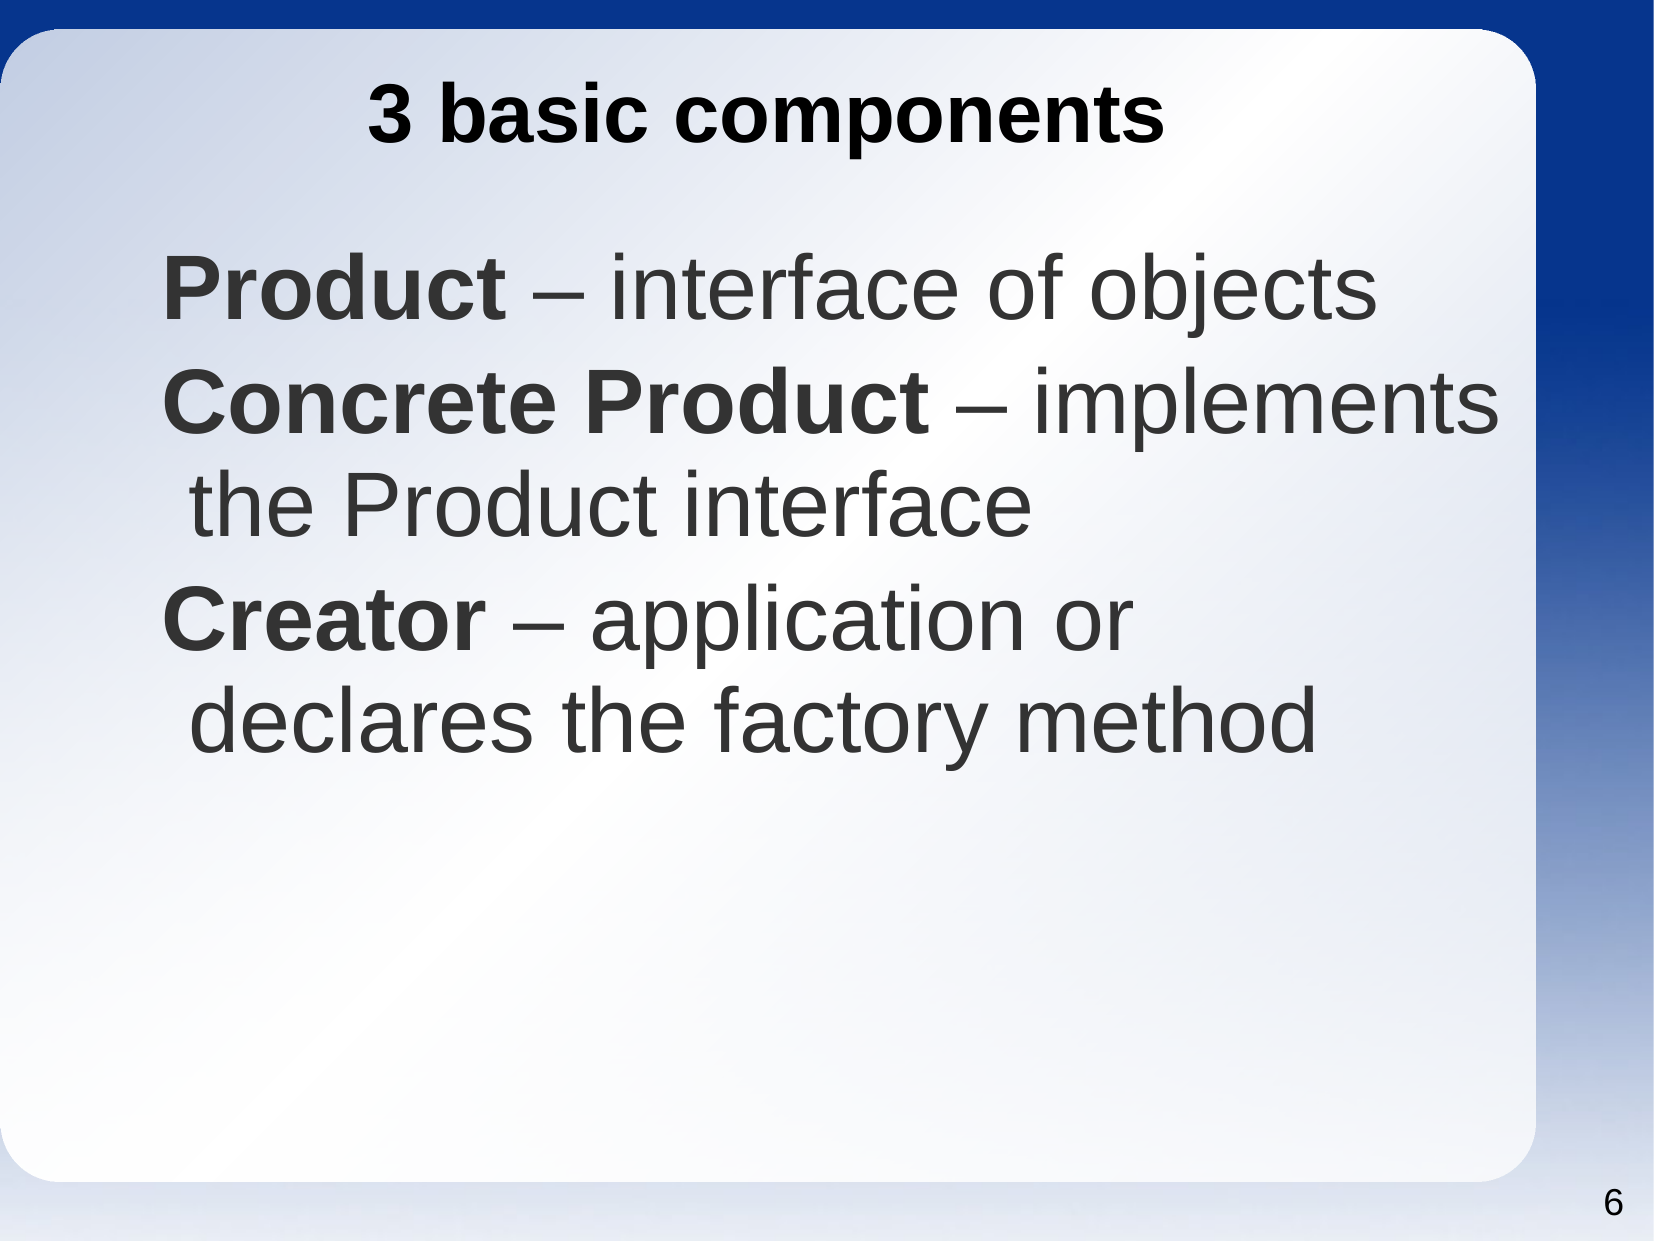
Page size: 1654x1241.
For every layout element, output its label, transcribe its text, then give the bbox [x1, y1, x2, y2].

list Product – interface of objects Concrete Product – implements the Product interface Creator – application or declares the factory method [118, 236, 1506, 1093]
title 3 basic components [29, 56, 1506, 170]
picture [0, 0, 1654, 1241]
